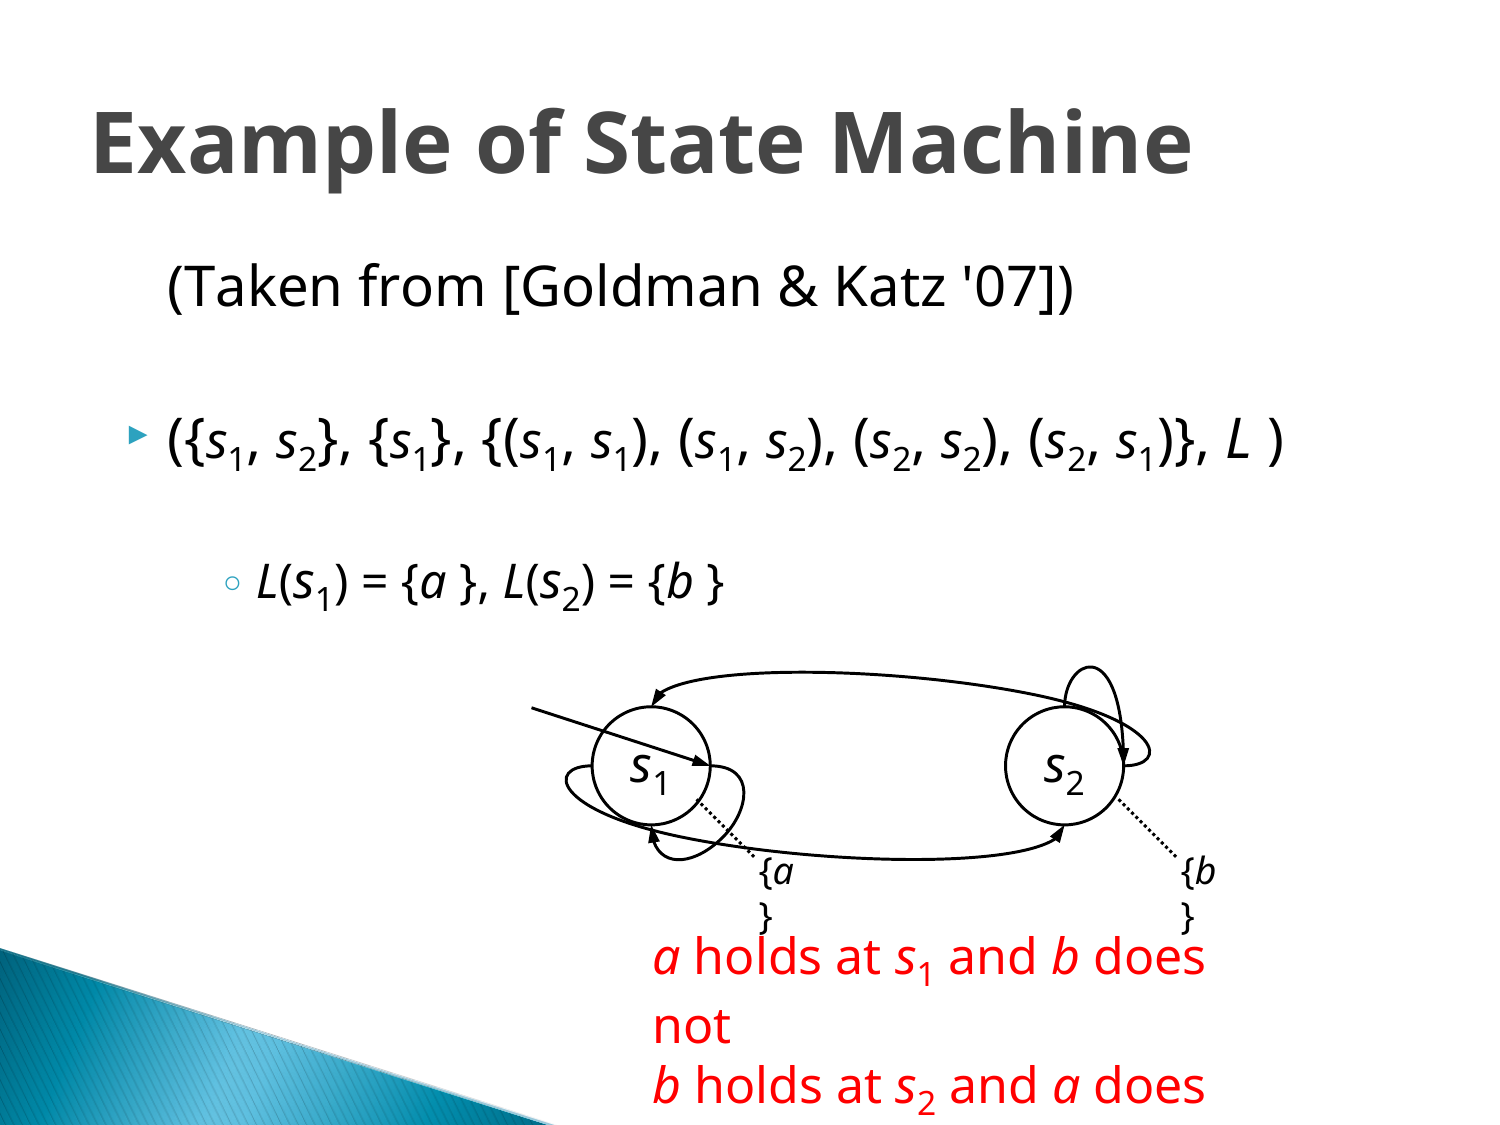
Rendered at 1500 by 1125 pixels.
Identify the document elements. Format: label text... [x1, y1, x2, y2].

text_box s2 [1005, 706, 1124, 825]
title Example of State Machine [75, 20, 1426, 242]
text_box {a } [743, 839, 830, 900]
text_box s1 [605, 706, 711, 764]
list (Taken from [Goldman & Katz '07]) ({s1, s2}, {s1}, {(s1, s1), (s1, s2), (s2, s2), (s2, s1)}, L ) L(s1) = {a }, L(s2) = {b } [75, 242, 1426, 1001]
text_box {b } [1165, 839, 1252, 900]
text_box a holds at s1 and b does not b holds at s2 and a does not [636, 915, 1286, 1087]
text_box s1 [592, 733, 711, 825]
